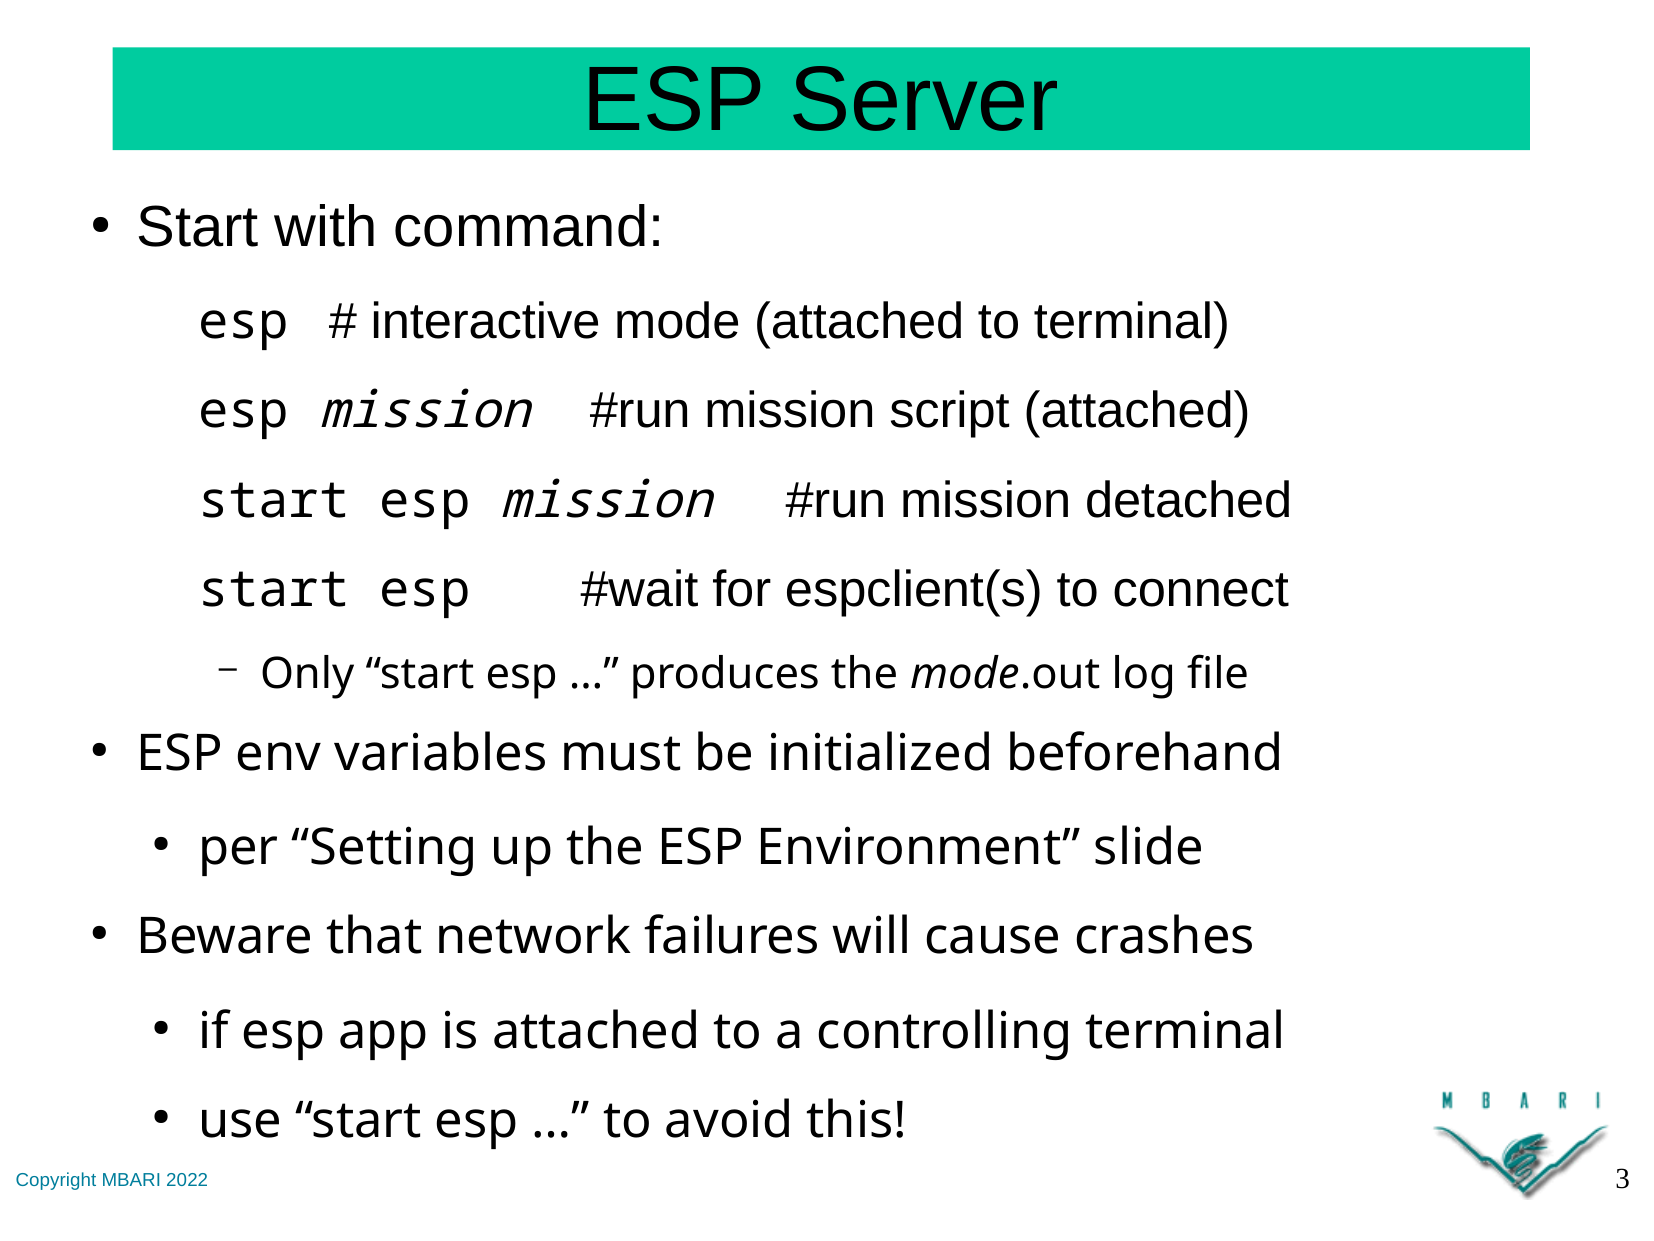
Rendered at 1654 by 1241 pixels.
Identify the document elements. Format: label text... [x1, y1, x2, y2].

list Start with command: esp # interactive mode (attached to terminal) esp mission #run mission script (attached) start esp mission #run mission detached start esp #wait for espclient(s) to connect Only “start esp …” produces the mode.out log file ESP env variables must be initialized beforehand per “Setting up the ESP Environment” slide Beware that network failures will cause crashes if esp app is attached to a controlling terminal use “start esp …” to avoid this! [75, 194, 1651, 1163]
title ESP Server [112, 47, 1530, 151]
picture [1426, 1163, 1613, 1200]
